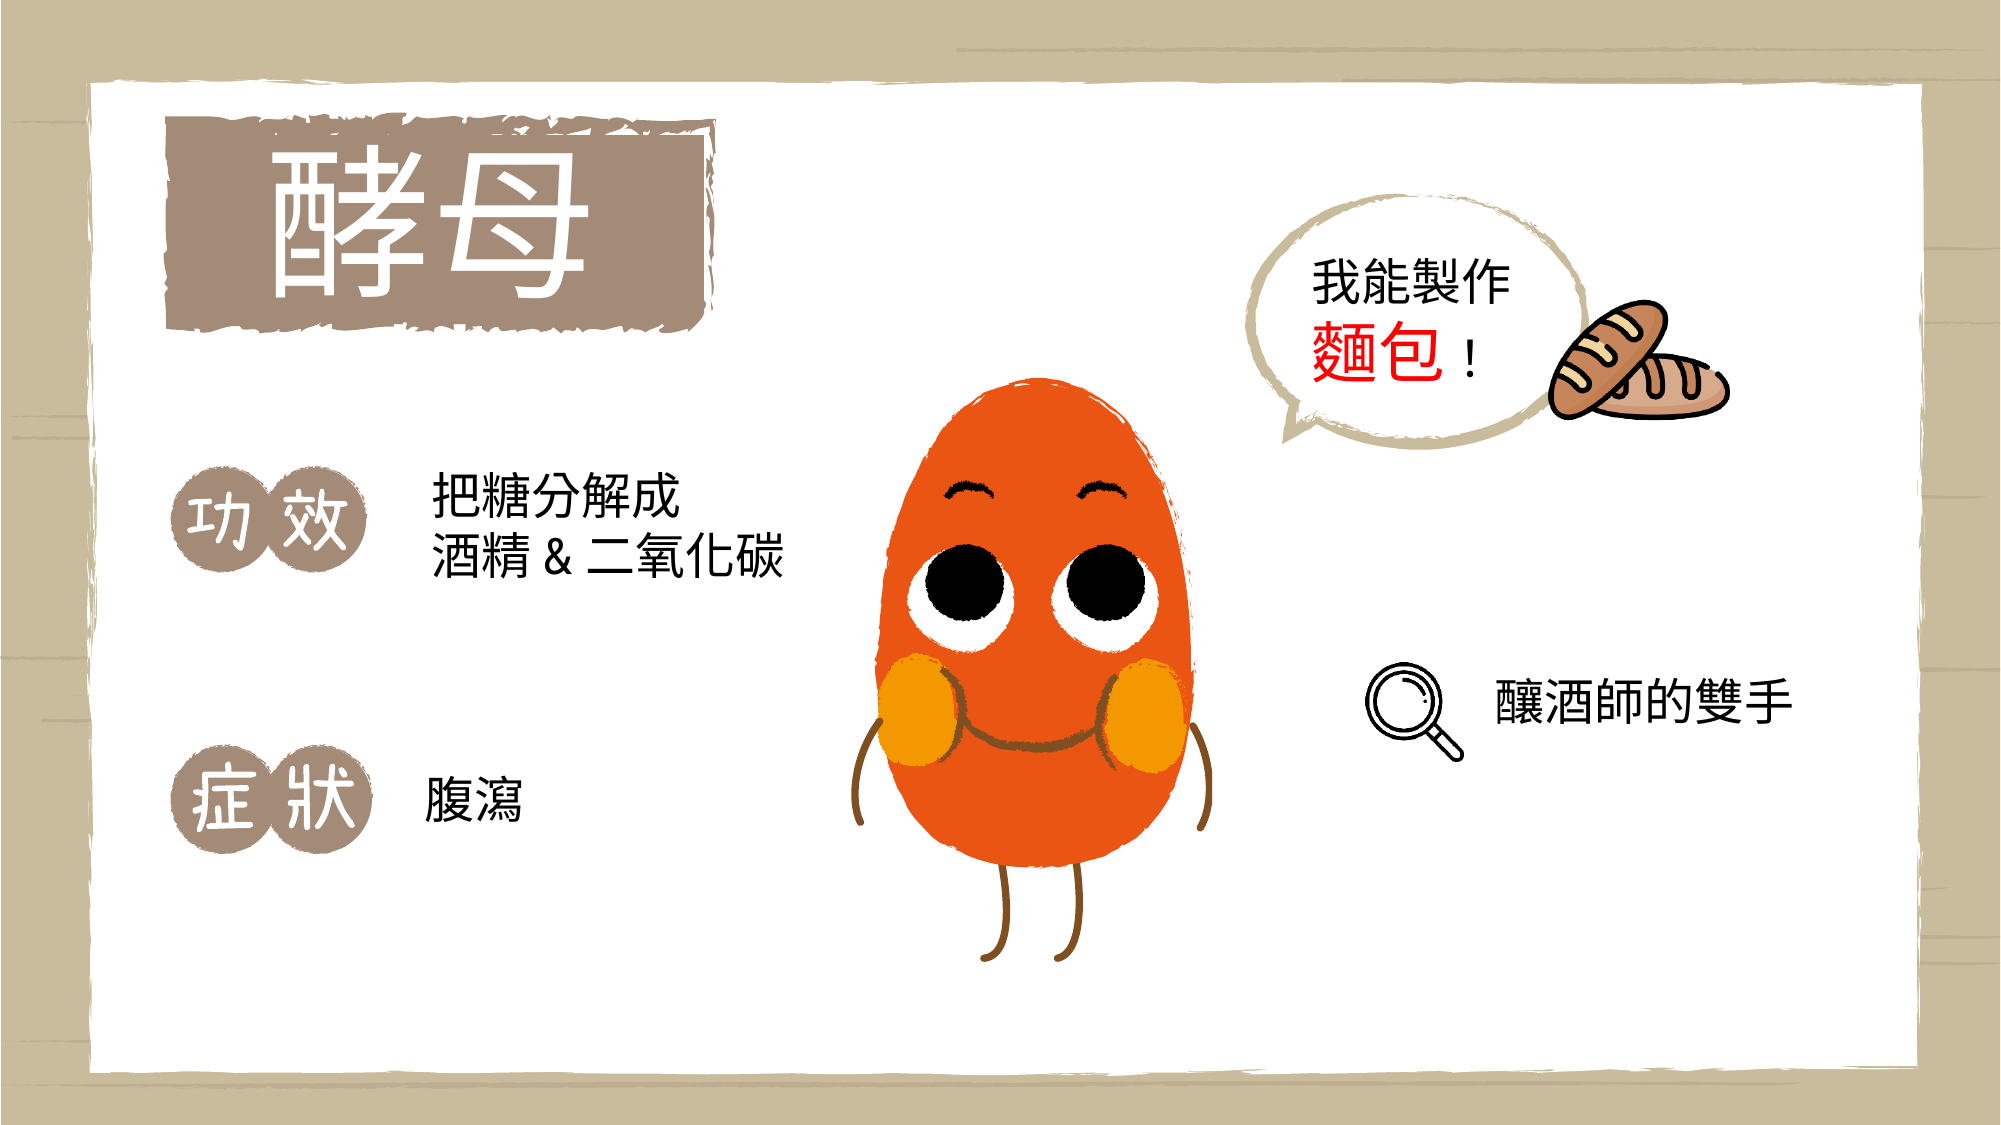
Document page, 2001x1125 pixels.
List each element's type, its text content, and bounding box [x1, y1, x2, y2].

text_box 腹瀉 [409, 761, 801, 837]
text_box 釀酒師的雙手 [1479, 663, 1879, 739]
picture [1365, 662, 1464, 762]
picture [170, 465, 368, 573]
picture [1244, 193, 1730, 451]
picture [162, 112, 717, 334]
text_box 酵母菌 [170, 133, 692, 295]
picture [170, 744, 374, 854]
text_box 我能製作 麵包！ [1296, 243, 1672, 400]
picture [850, 376, 1213, 962]
text_box 把糖分解成 酒精&二氧化碳 [416, 456, 809, 594]
